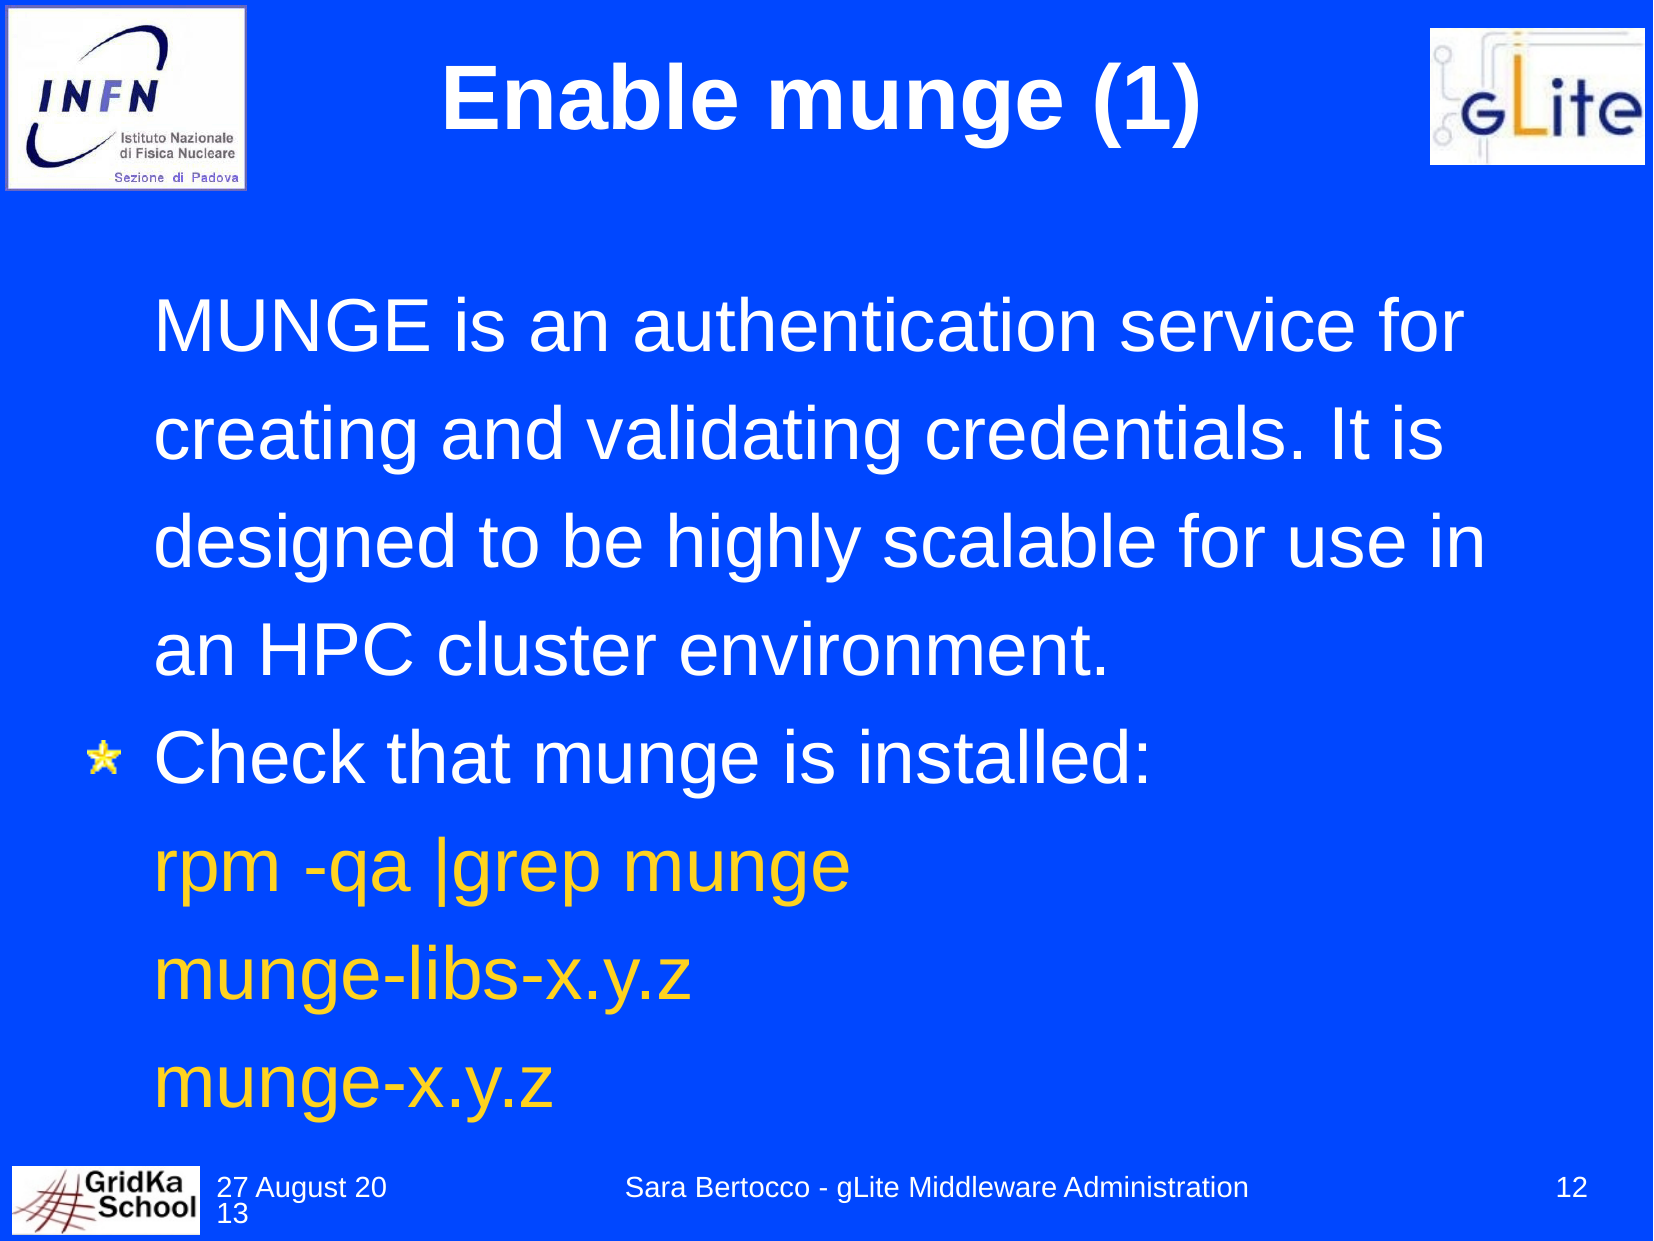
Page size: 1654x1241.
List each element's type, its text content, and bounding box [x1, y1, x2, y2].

text_box MUNGE is an authentication service for creating and validating credentials. It is designed to be highly scalable for use in an HPC cluster environment. Check that munge is installed: rpm -qa |grep munge munge-libs-x.y.z munge-x.y.z [72, 234, 1524, 1089]
picture [12, 1166, 200, 1235]
picture [5, 5, 247, 191]
title Enable munge (1) [0, 9, 5, 186]
title Enable munge (1) [247, 9, 1645, 186]
picture [1430, 28, 1645, 165]
